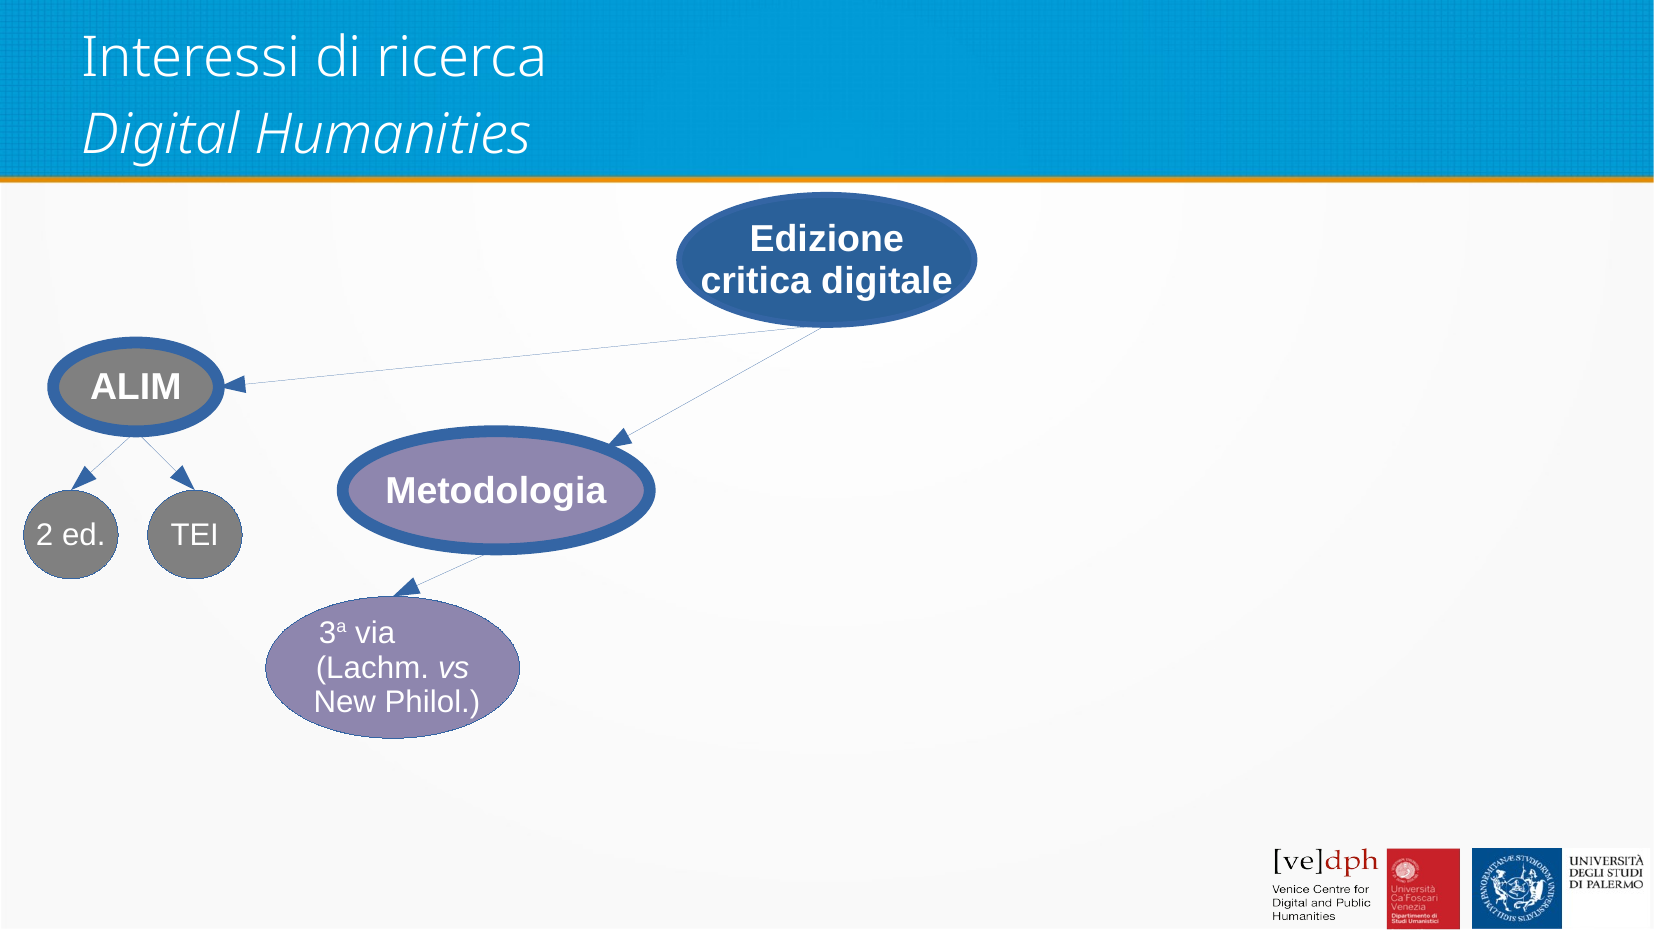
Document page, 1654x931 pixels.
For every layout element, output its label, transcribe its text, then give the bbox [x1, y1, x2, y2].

text_box ALIM [53, 342, 219, 432]
title Interessi di ricerca Digital Humanities [81, 14, 1570, 171]
text_box TEI [147, 490, 243, 579]
text_box Metodologia [342, 431, 650, 550]
picture [0, 175, 1654, 931]
text_box Edizione critica digitale [679, 194, 975, 325]
text_box 2 ed. [23, 490, 119, 579]
text_box 3a via (Lachm. vs New Philol.) [265, 596, 520, 739]
